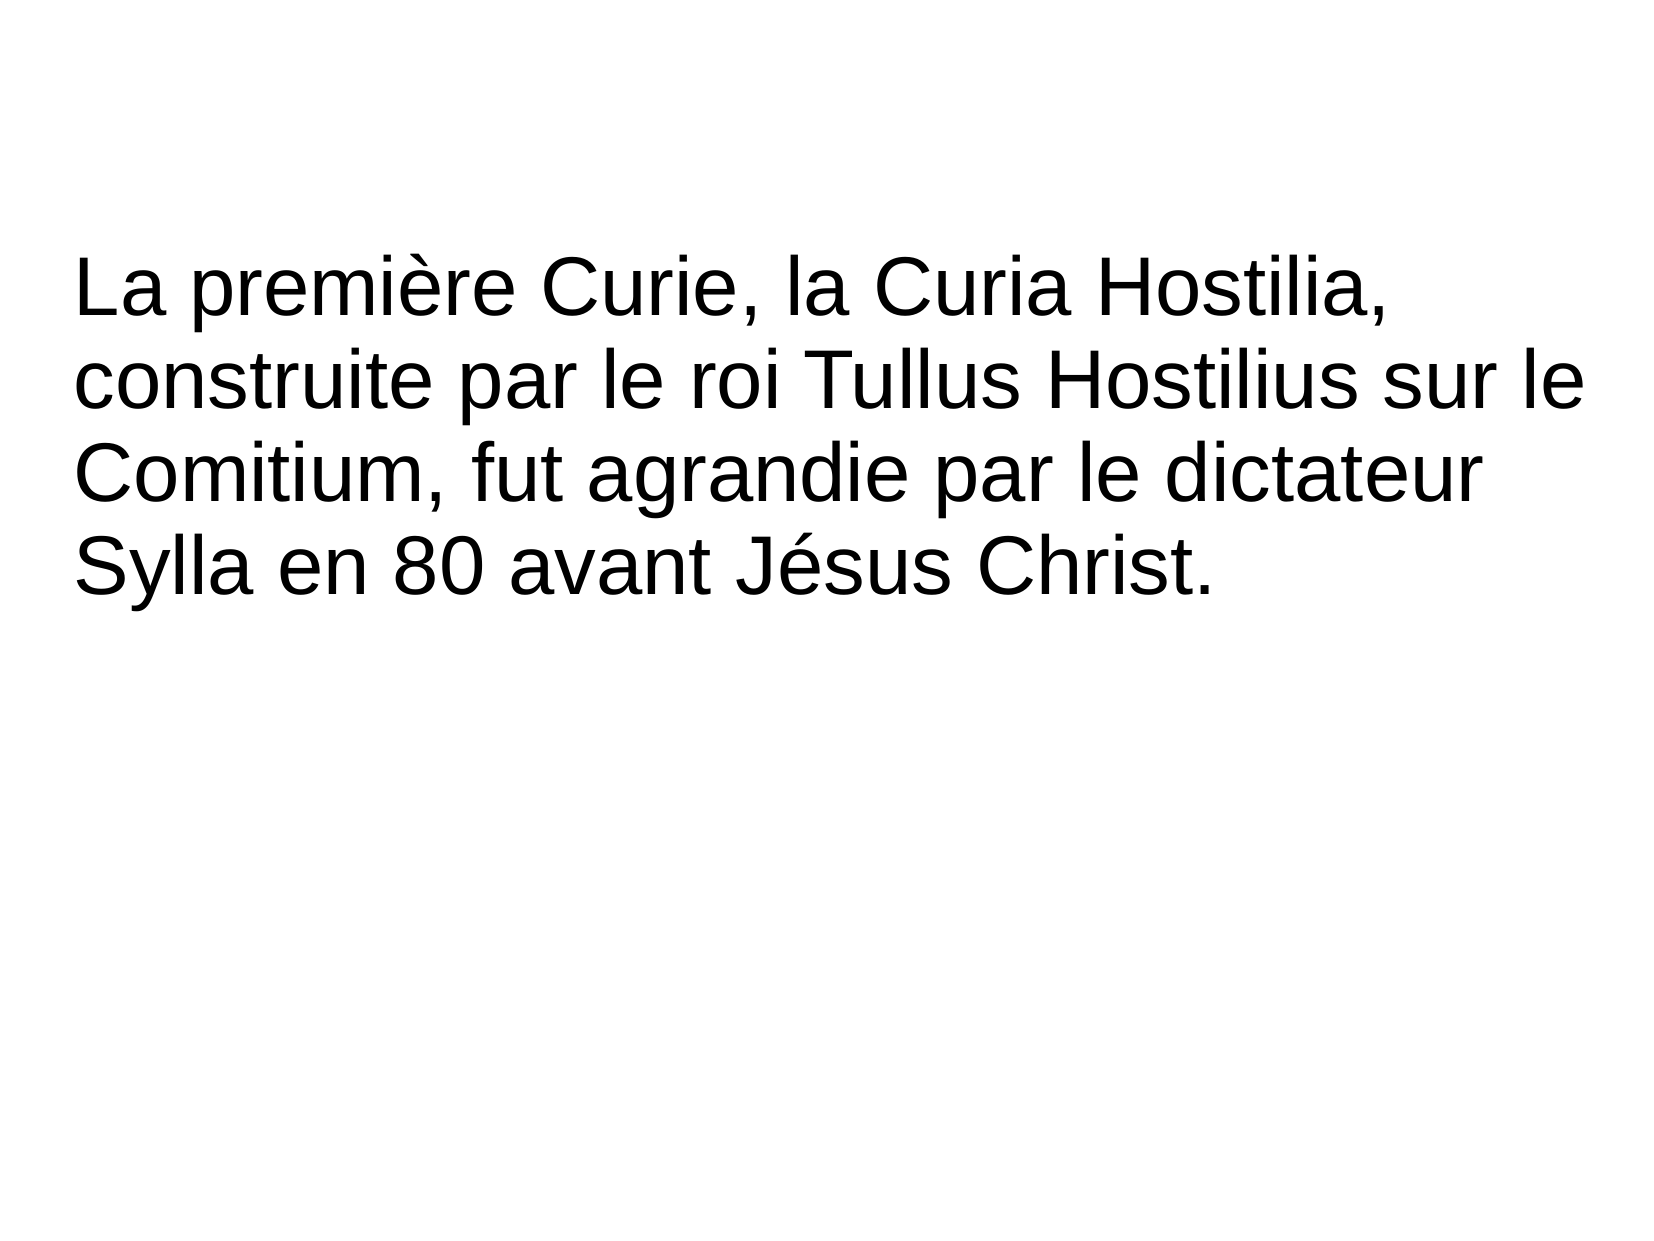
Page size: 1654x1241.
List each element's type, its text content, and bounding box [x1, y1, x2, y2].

text_box La première Curie, la Curia Hostilia, construite par le roi Tullus Hostilius sur le Comitium, fut agrandie par le dictateur Sylla en 80 avant Jésus Christ. [59, 233, 1604, 709]
